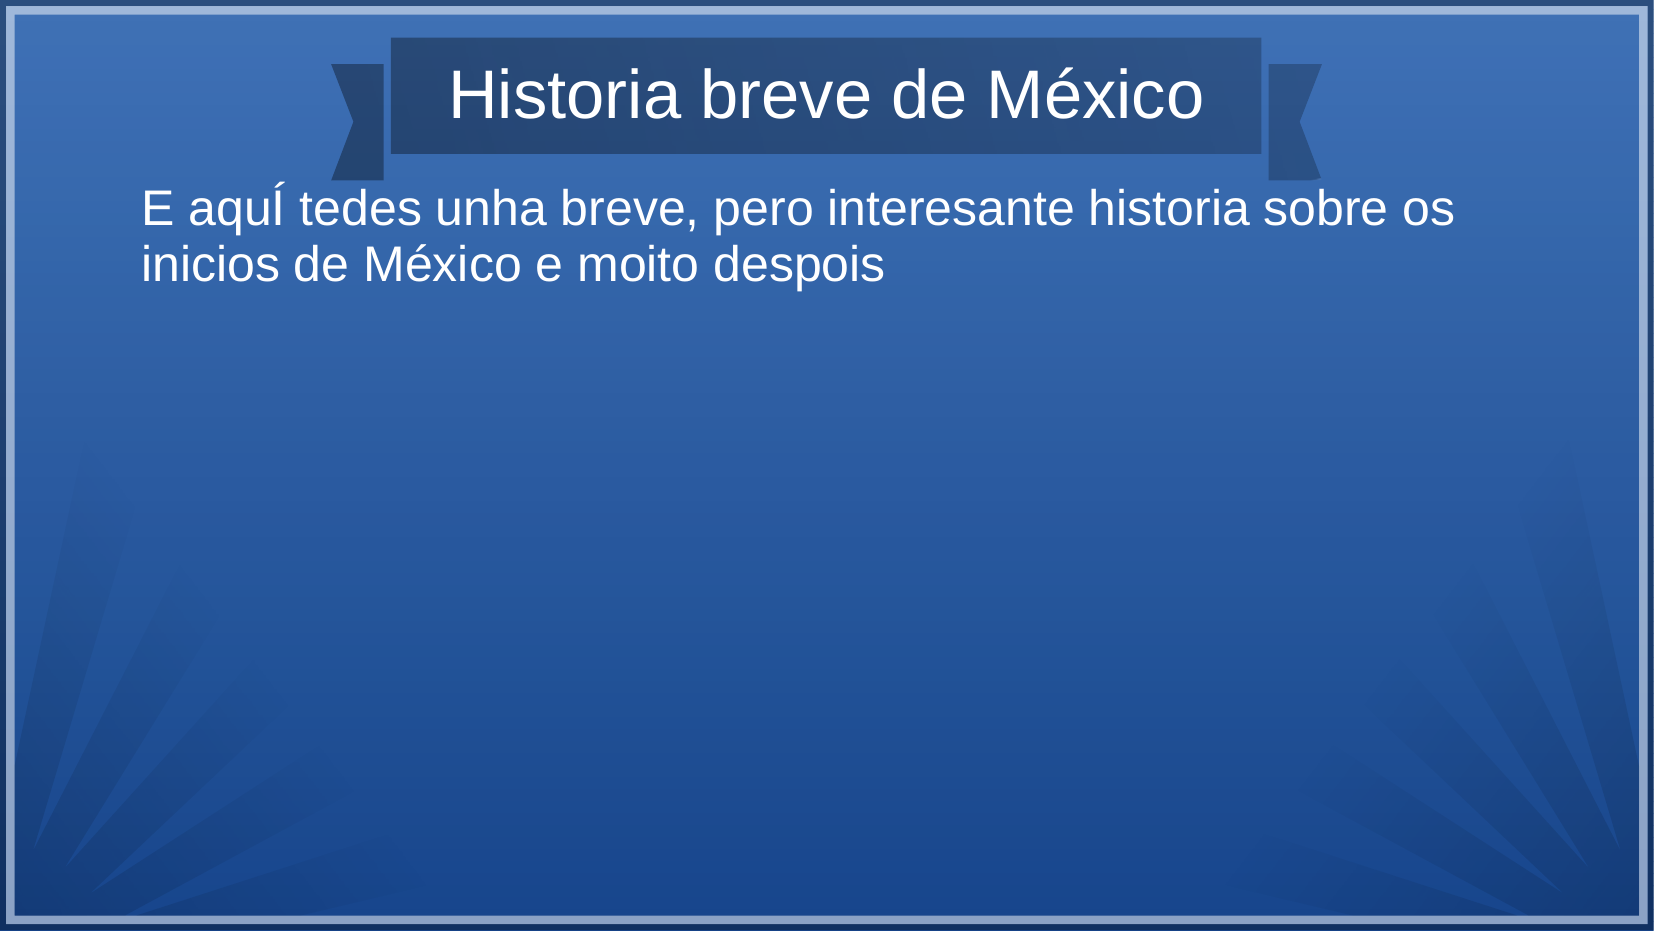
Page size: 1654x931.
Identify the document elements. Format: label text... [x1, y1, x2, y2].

list E aquÍ tedes unha breve, pero interesante historia sobre os inicios de México e moito despois [70, 180, 1560, 804]
title Historia breve de México [389, 35, 1264, 154]
